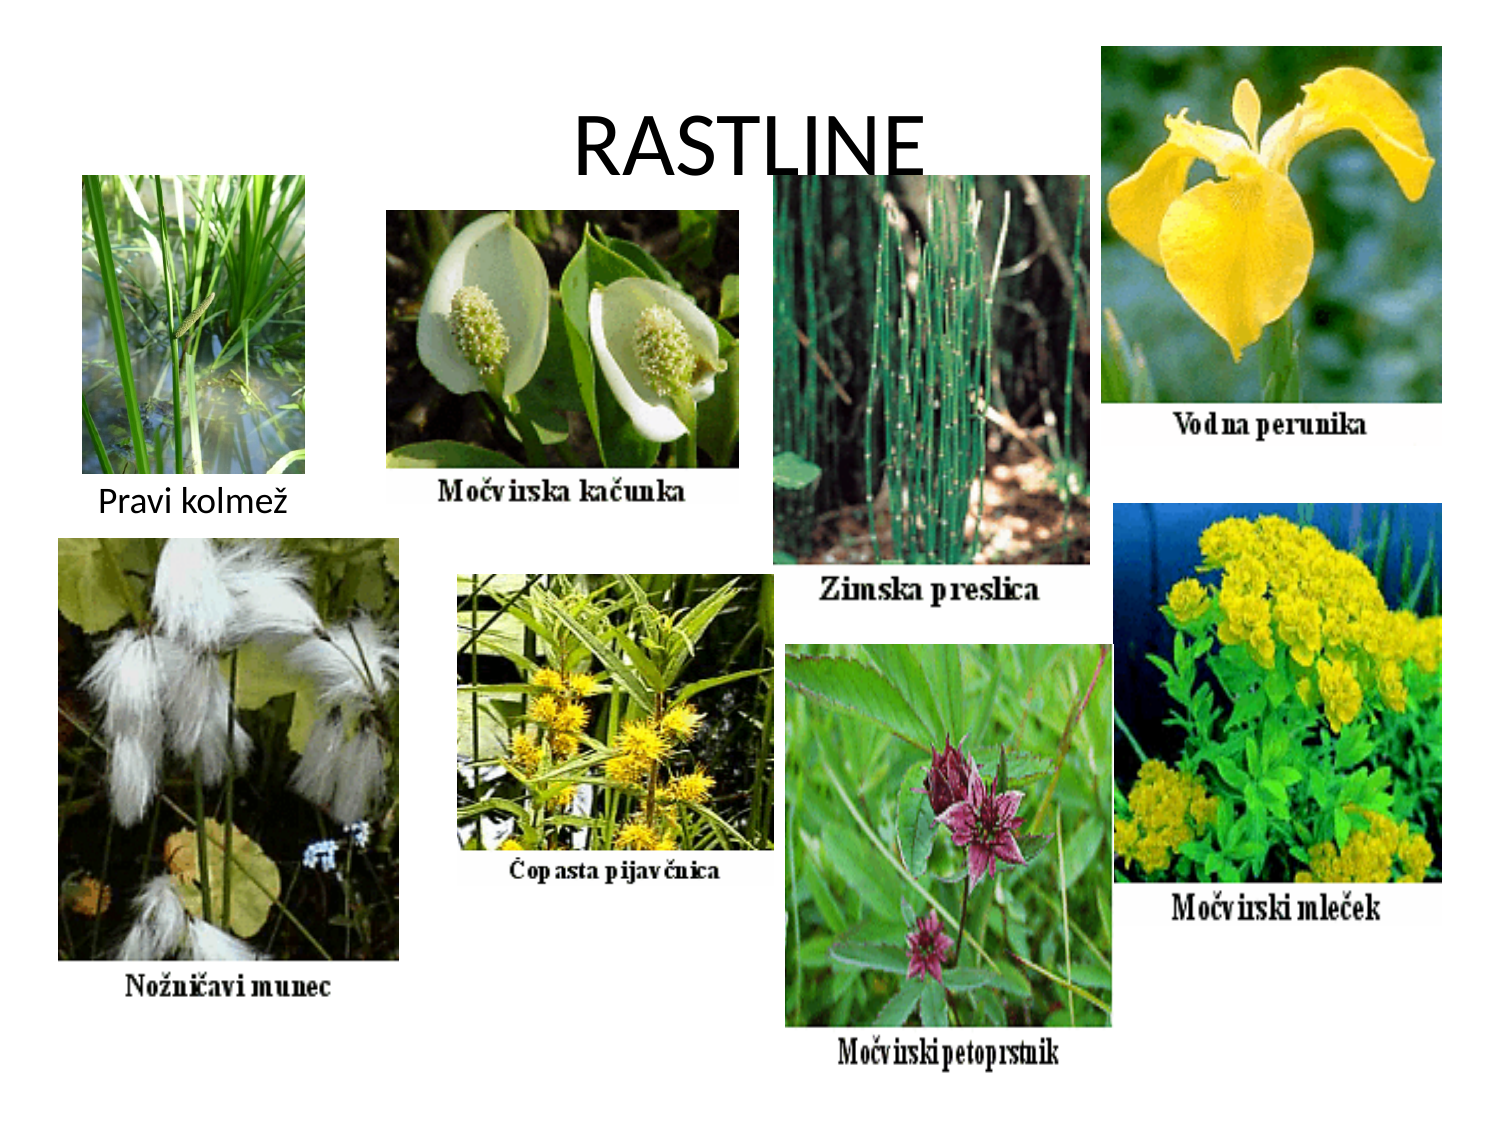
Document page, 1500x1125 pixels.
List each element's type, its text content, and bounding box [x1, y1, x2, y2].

picture [1101, 46, 1442, 446]
picture [785, 503, 1442, 1079]
text_box Pravi kolmež [83, 474, 303, 529]
picture [386, 210, 739, 504]
title RASTLINE [75, 45, 1425, 233]
picture [58, 538, 399, 1008]
picture [82, 175, 305, 474]
picture [457, 175, 1090, 886]
